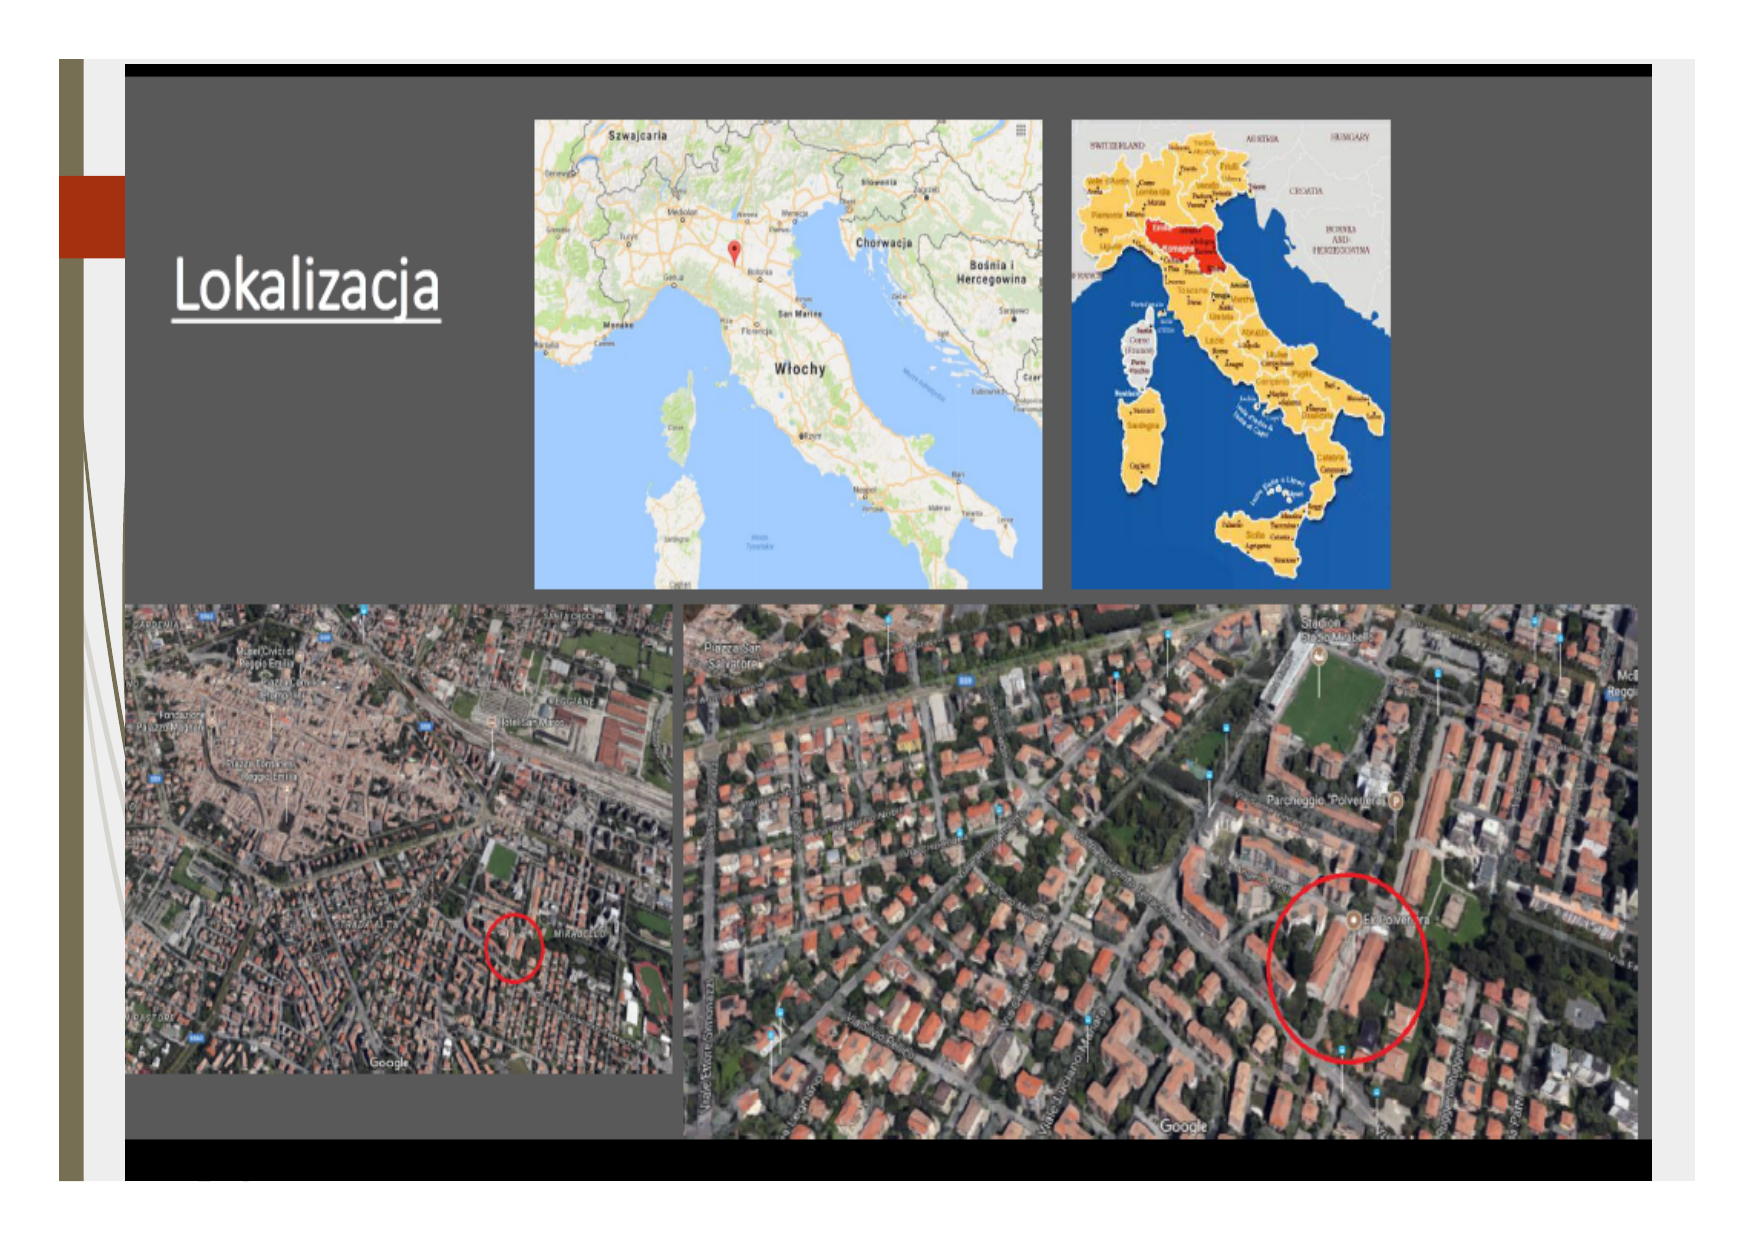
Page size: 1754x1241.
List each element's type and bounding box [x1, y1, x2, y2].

picture [125, 64, 1652, 1181]
